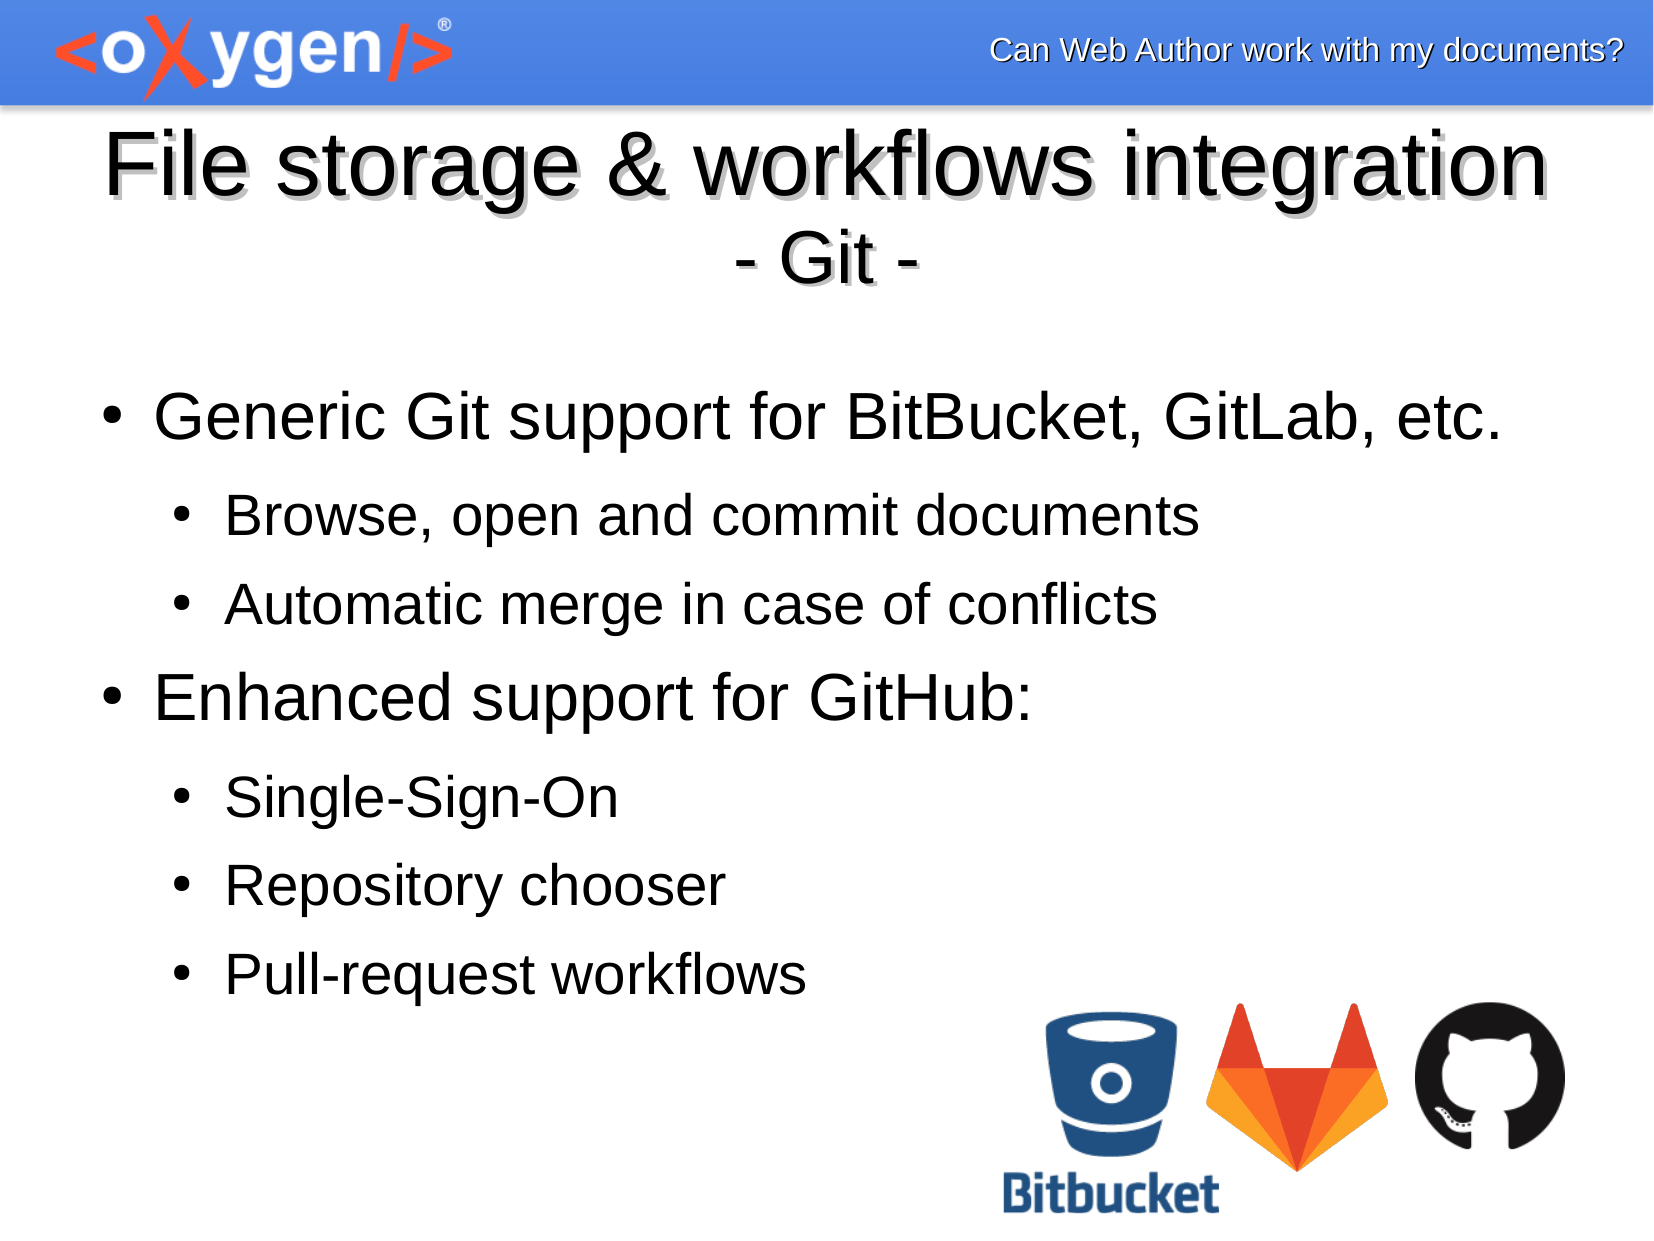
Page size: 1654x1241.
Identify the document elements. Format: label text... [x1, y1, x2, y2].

picture [0, 0, 1654, 119]
list Generic Git support for BitBucket, GitLab, etc. Browse, open and commit documents Automatic merge in case of conflicts Enhanced support for GitHub: Single-Sign-On Repository chooser Pull-request workflows [82, 378, 1571, 1104]
title File storage & workflows integration - Git - [82, 102, 1571, 310]
picture [1415, 1001, 1565, 1152]
picture [956, 959, 1388, 1241]
